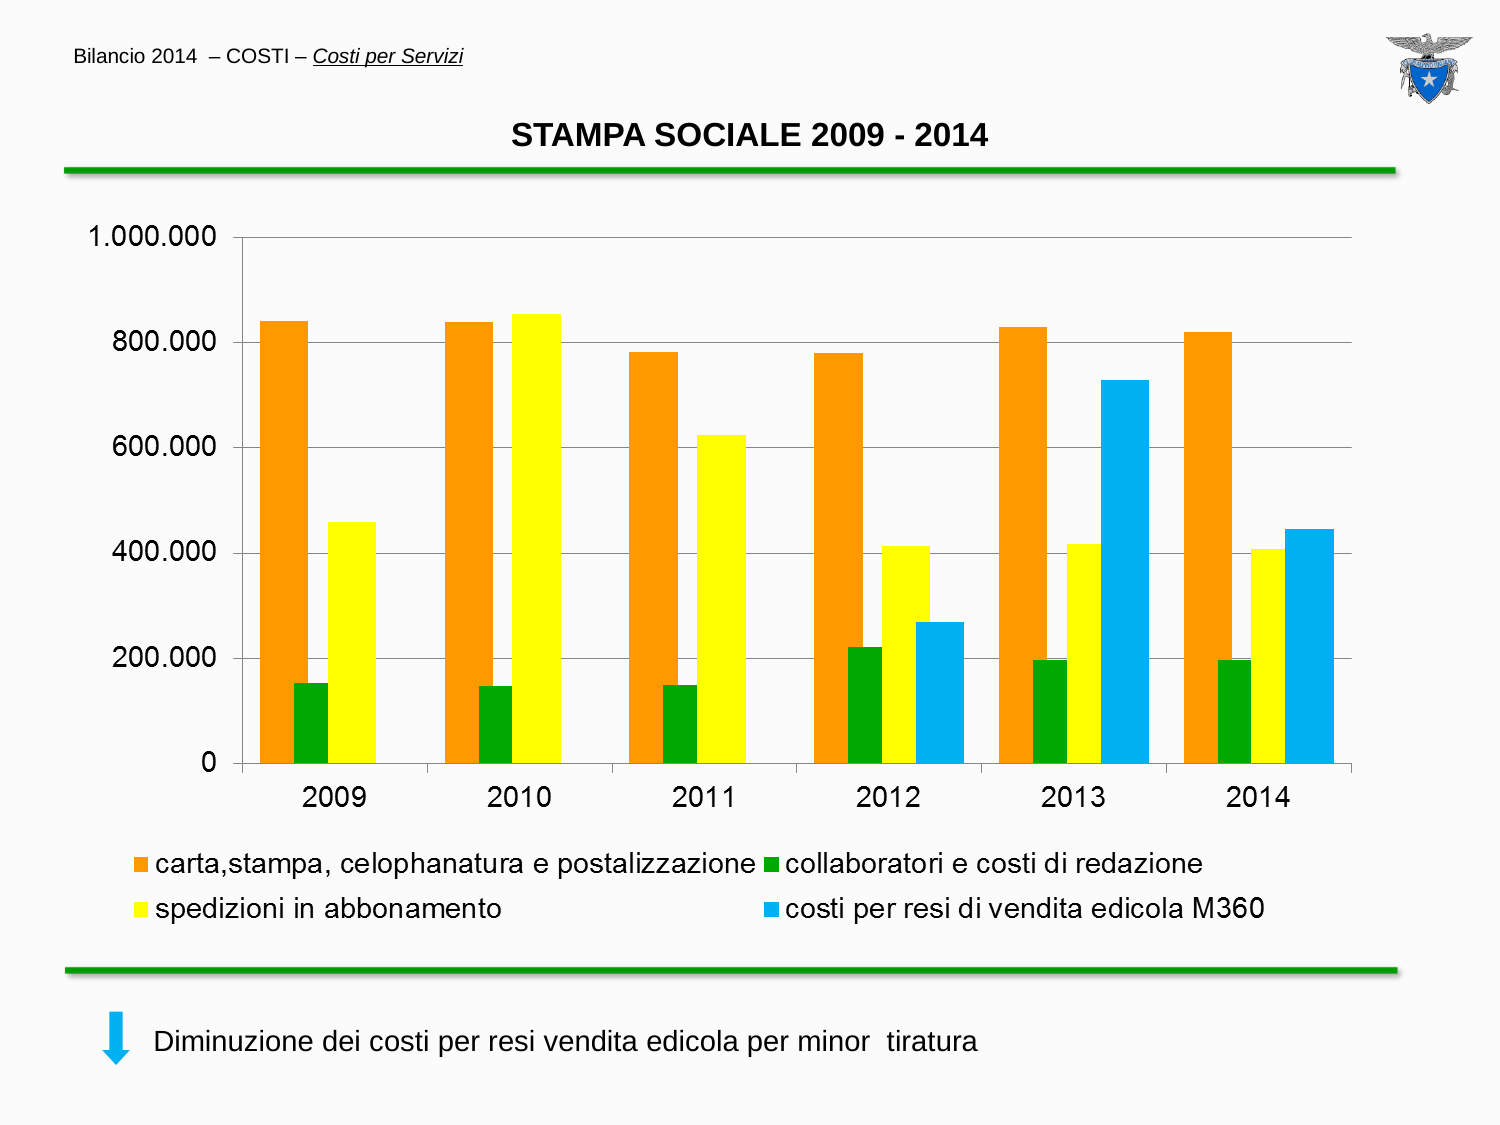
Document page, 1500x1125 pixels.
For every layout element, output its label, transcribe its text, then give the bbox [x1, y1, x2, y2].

text_box Diminuzione dei costi per resi vendita edicola per minor tiratura [138, 1015, 1437, 1065]
picture [58, 161, 1407, 186]
chart [29, 176, 1481, 949]
text_box Bilancio 2014 – COSTI – Costi per Servizi [58, 35, 622, 76]
text_box [104, 1012, 128, 1064]
text_box STAMPA SOCIALE 2009 - 2014 [177, 105, 1323, 161]
picture [59, 961, 1409, 986]
picture [1382, 29, 1477, 112]
